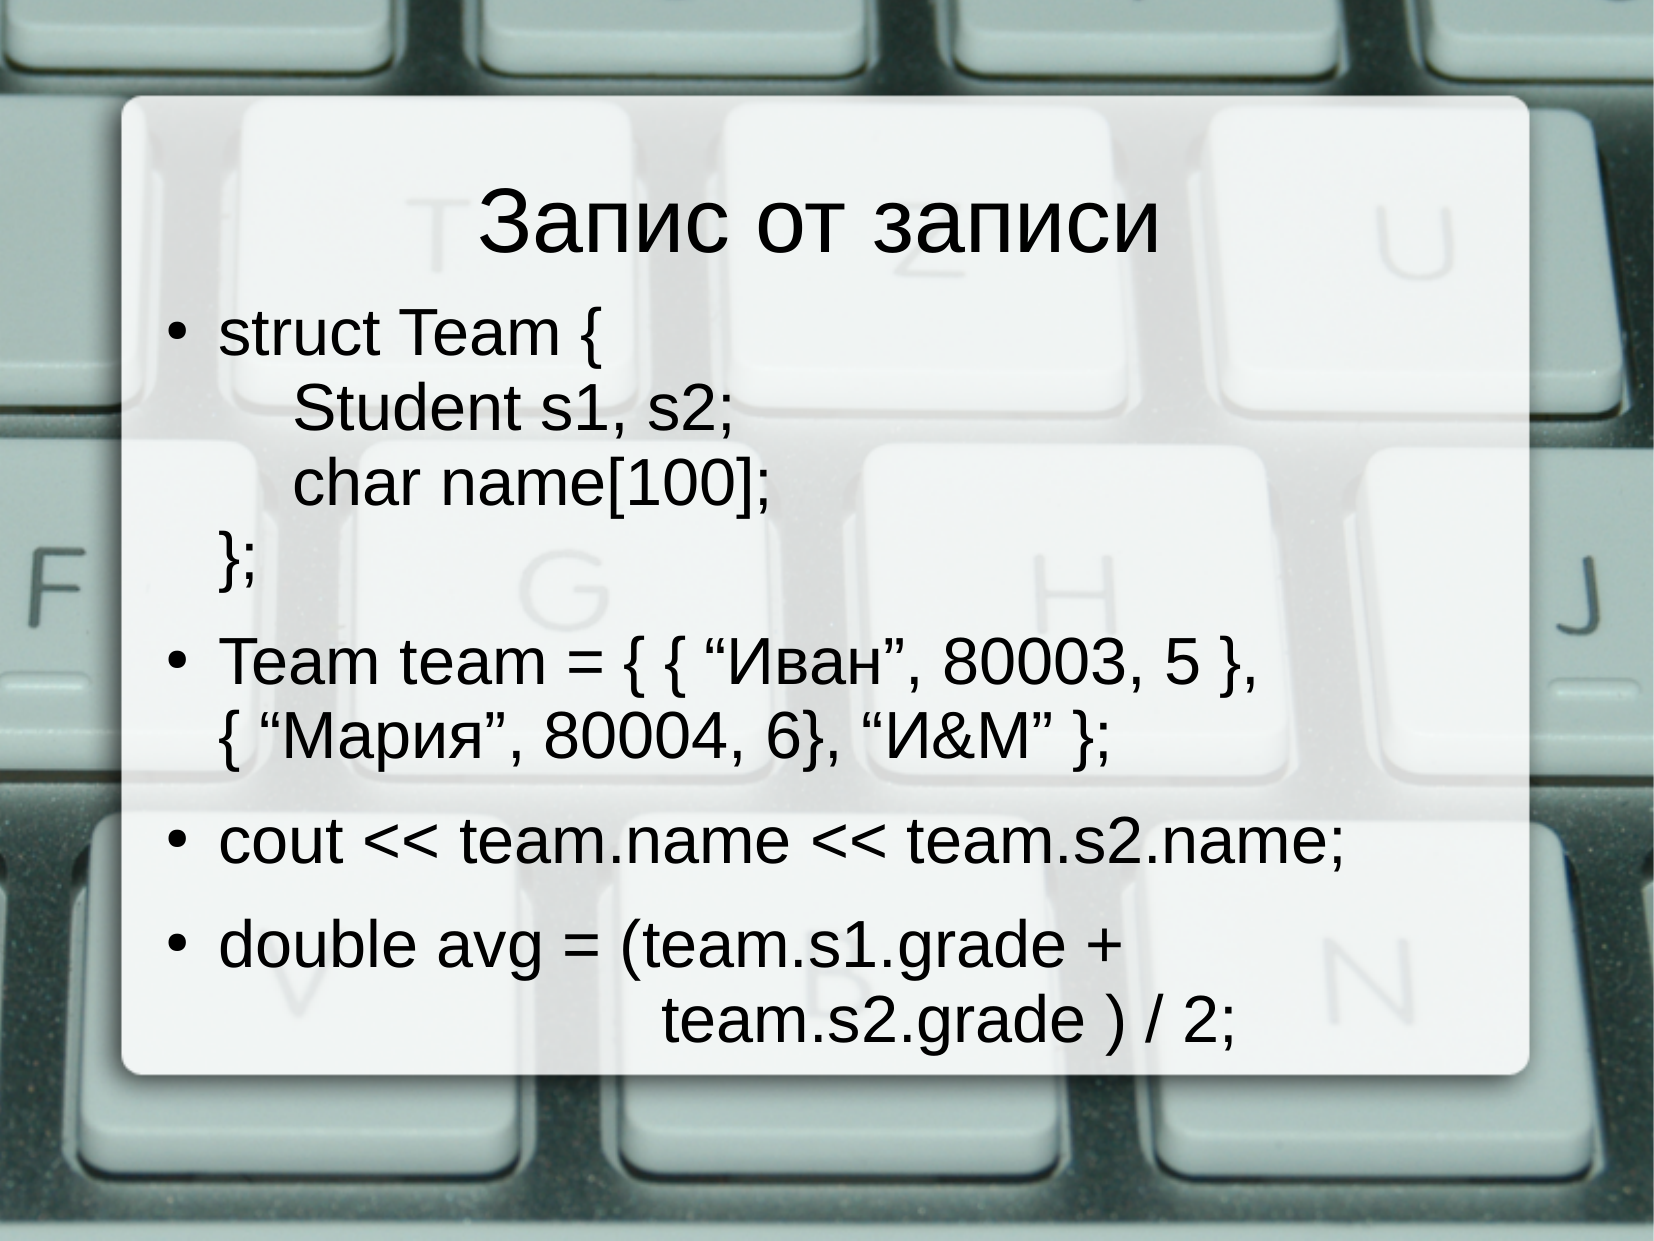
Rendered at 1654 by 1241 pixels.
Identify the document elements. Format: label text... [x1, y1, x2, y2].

list struct Team { Student s1, s2; char name[100]; }; Team team = { { “Иван”, 80003, 5 }, { “Мария”, 80004, 6}, “И&М” }; cout << team.name << team.s2.name; double avg = (team.s1.grade + team.s2.grade ) / 2; [147, 295, 1506, 1057]
picture [0, 0, 1654, 1241]
title Запис от записи [135, 117, 1506, 325]
